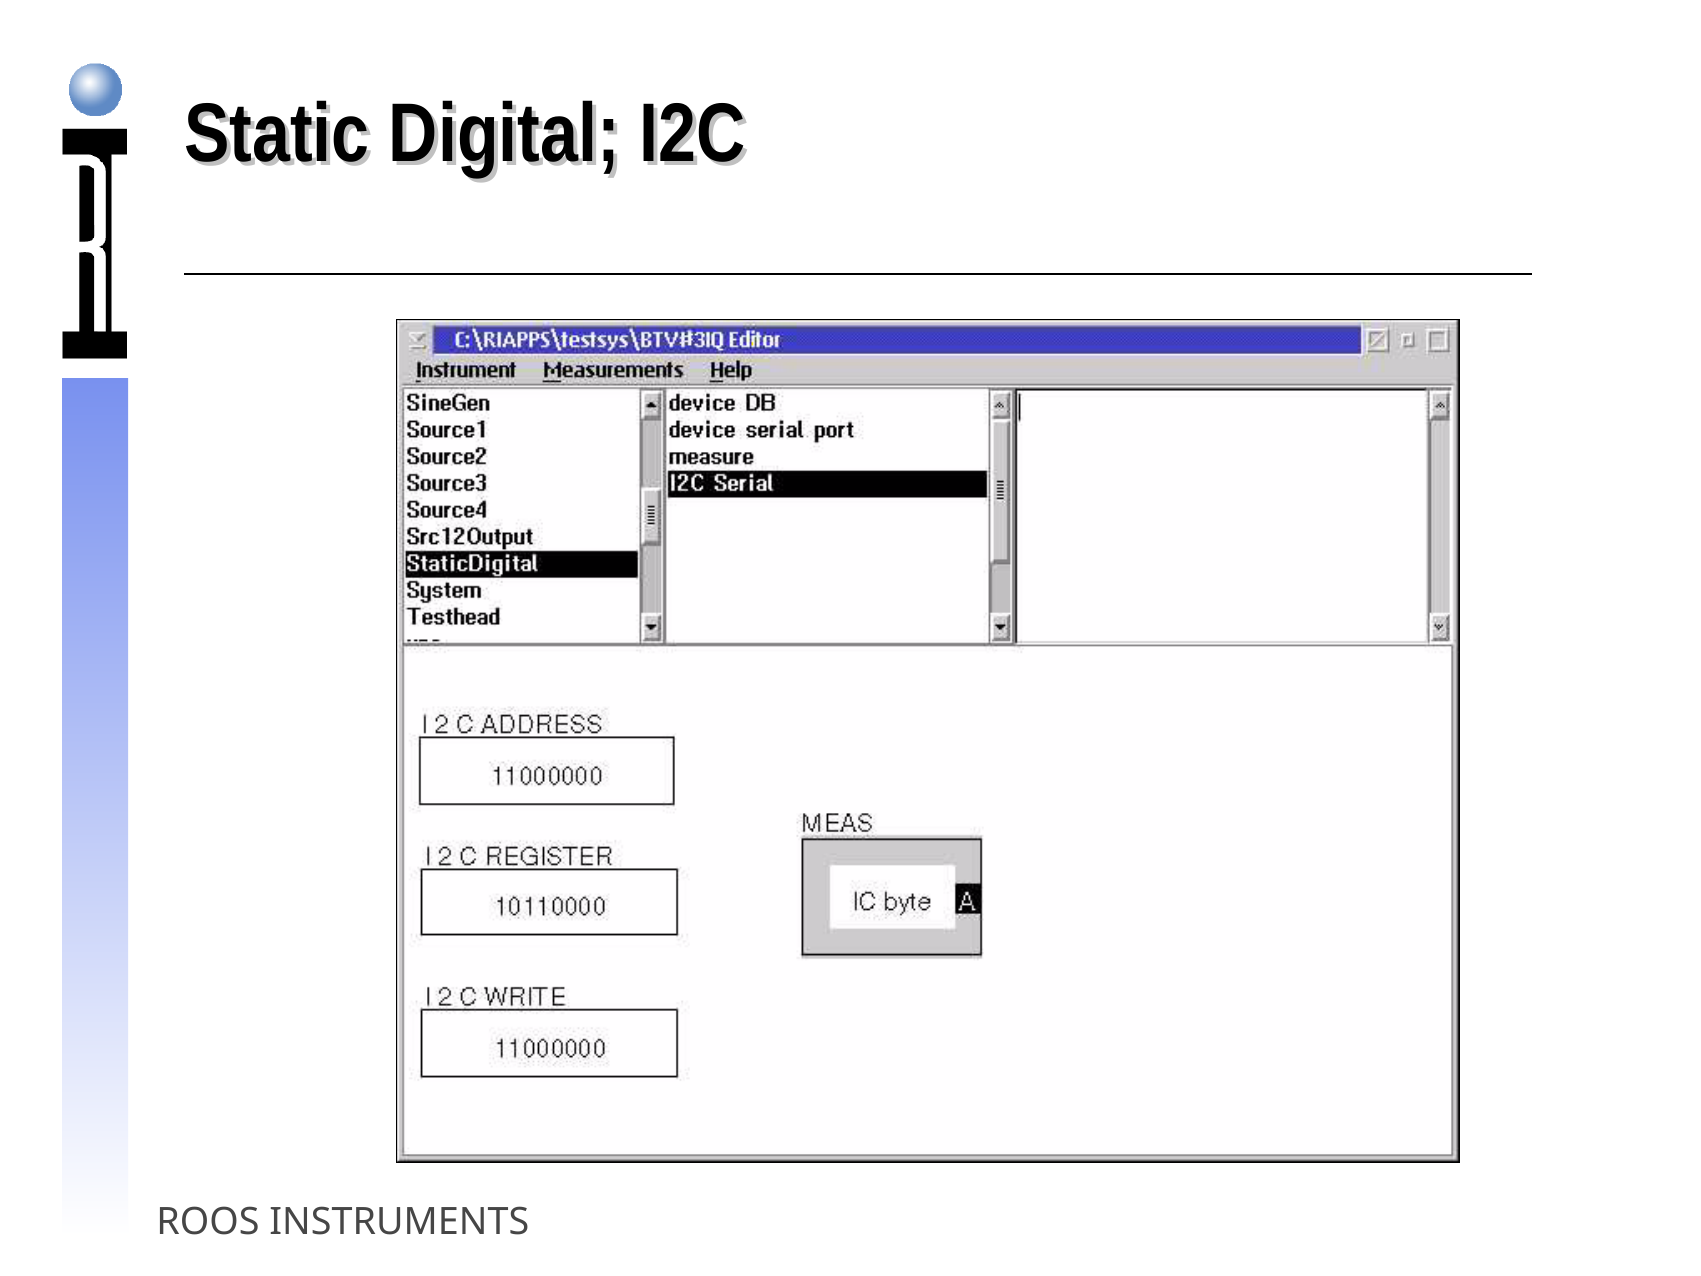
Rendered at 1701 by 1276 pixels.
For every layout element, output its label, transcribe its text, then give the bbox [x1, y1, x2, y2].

text_box Static Digital; I2C [184, 92, 1539, 268]
picture [396, 319, 1460, 1163]
